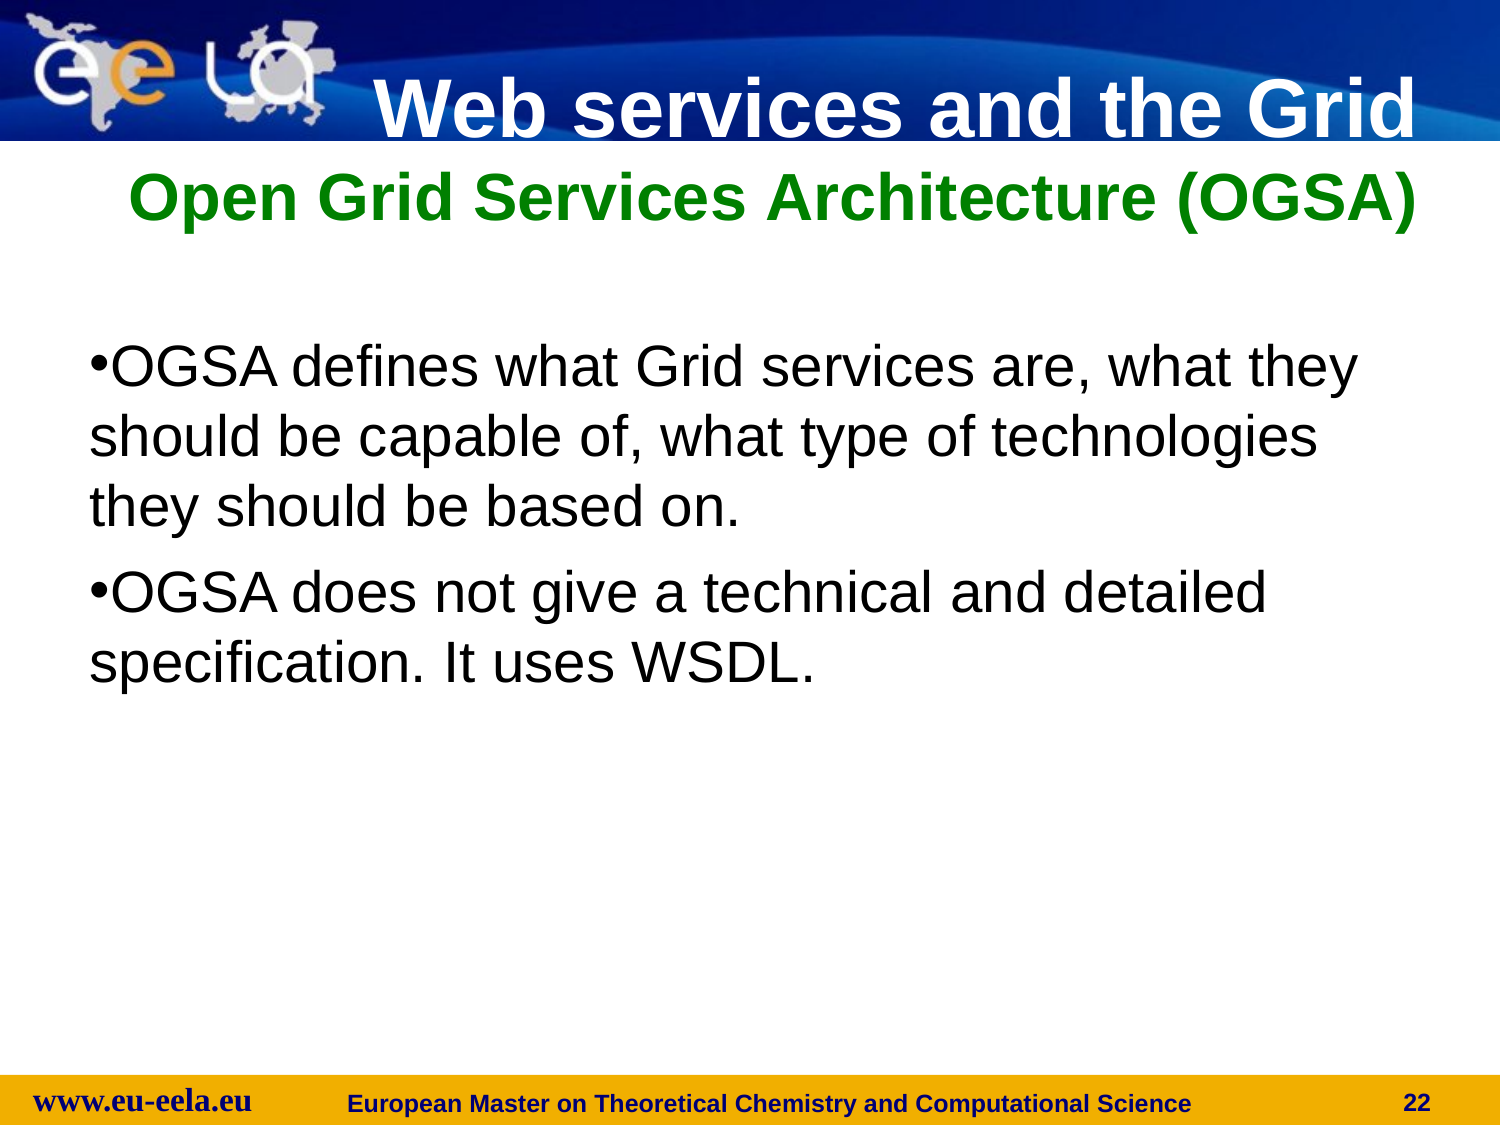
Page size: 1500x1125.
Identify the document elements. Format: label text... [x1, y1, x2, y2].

text_box OGSA defines what Grid services are, what they should be capable of, what type of technologies they should be based on. OGSA does not give a technical and detailed specification. It uses WSDL. [75, 320, 1426, 1063]
text_box [1388, 1078, 1475, 1125]
title Web services and the Grid Open Grid Services Architecture (OGSA) [114, 46, 1500, 242]
text_box European Master on Theoretical Chemistry and Computational Science [332, 1080, 1388, 1125]
